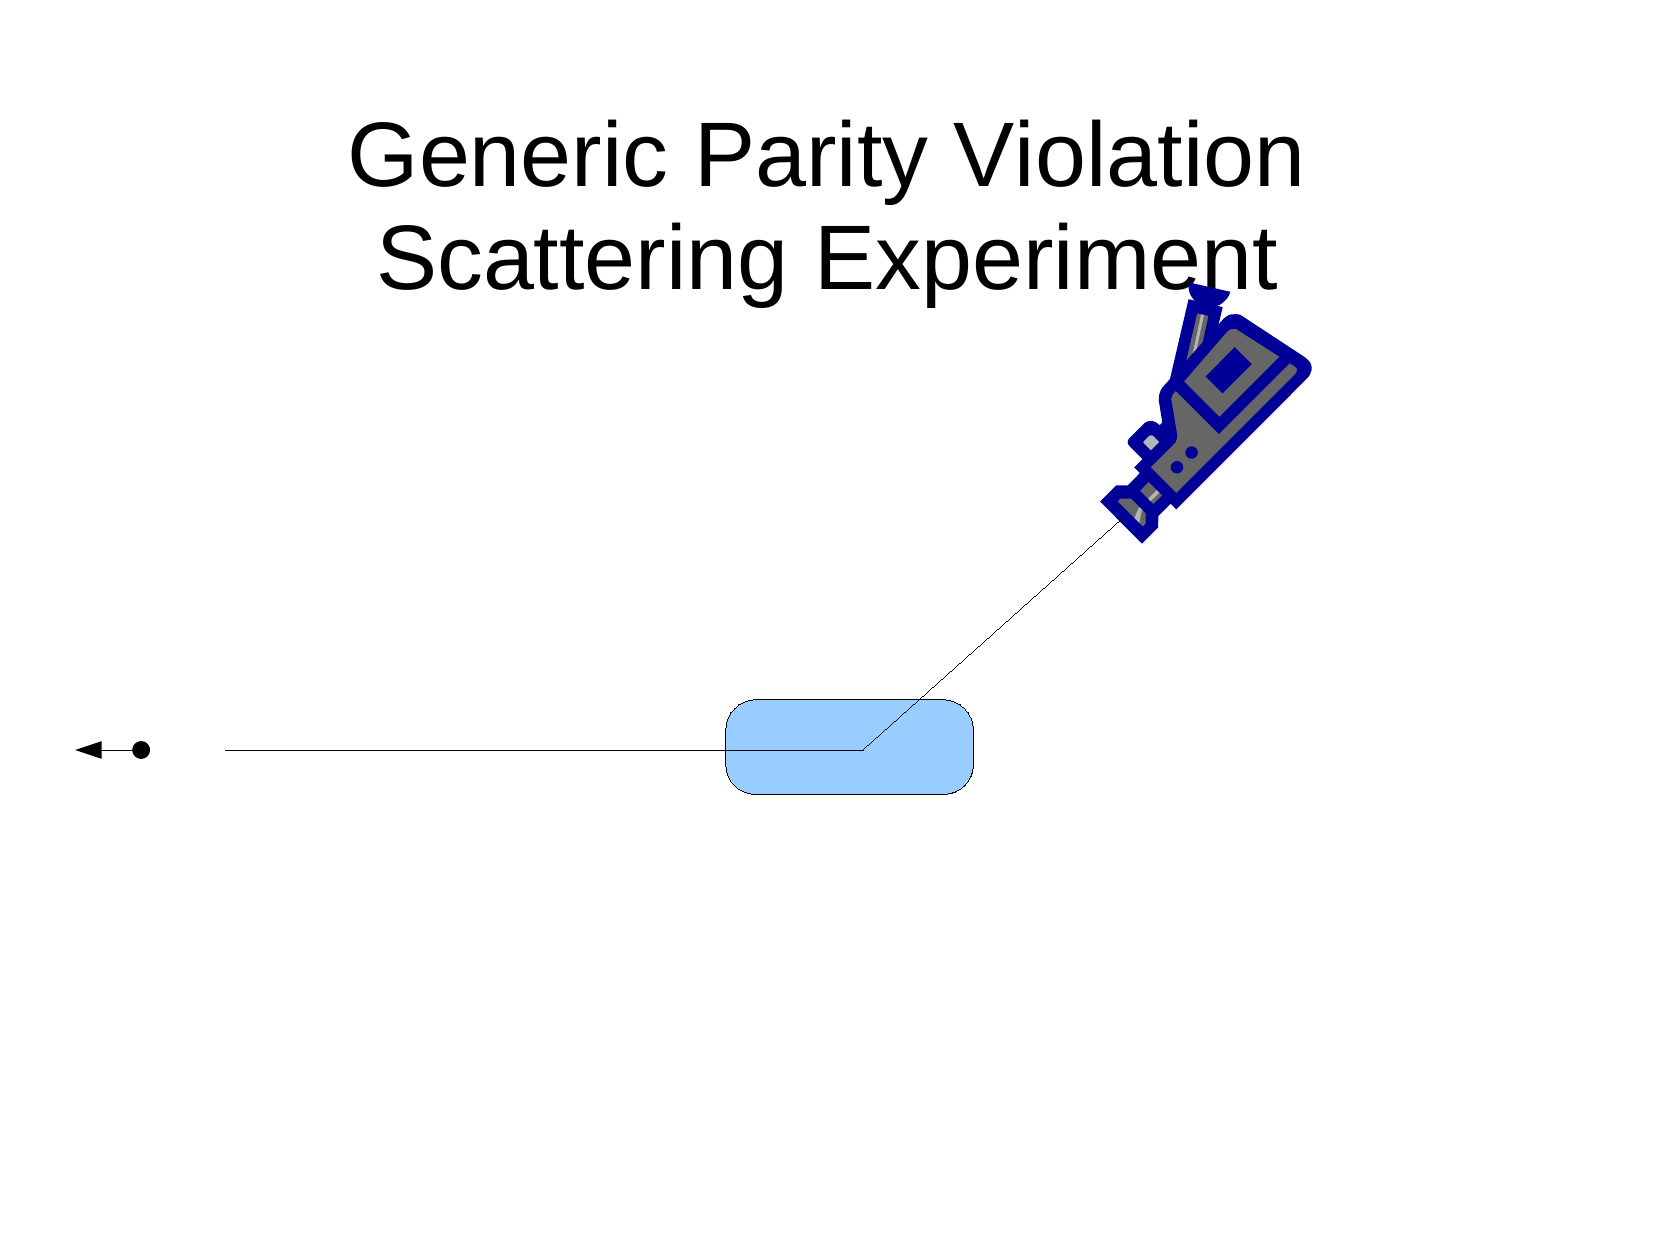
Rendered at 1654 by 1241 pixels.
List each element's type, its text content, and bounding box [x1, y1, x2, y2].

text_box [725, 699, 974, 795]
picture [1033, 259, 1320, 545]
title Generic Parity Violation Scattering Experiment [121, 92, 1534, 321]
